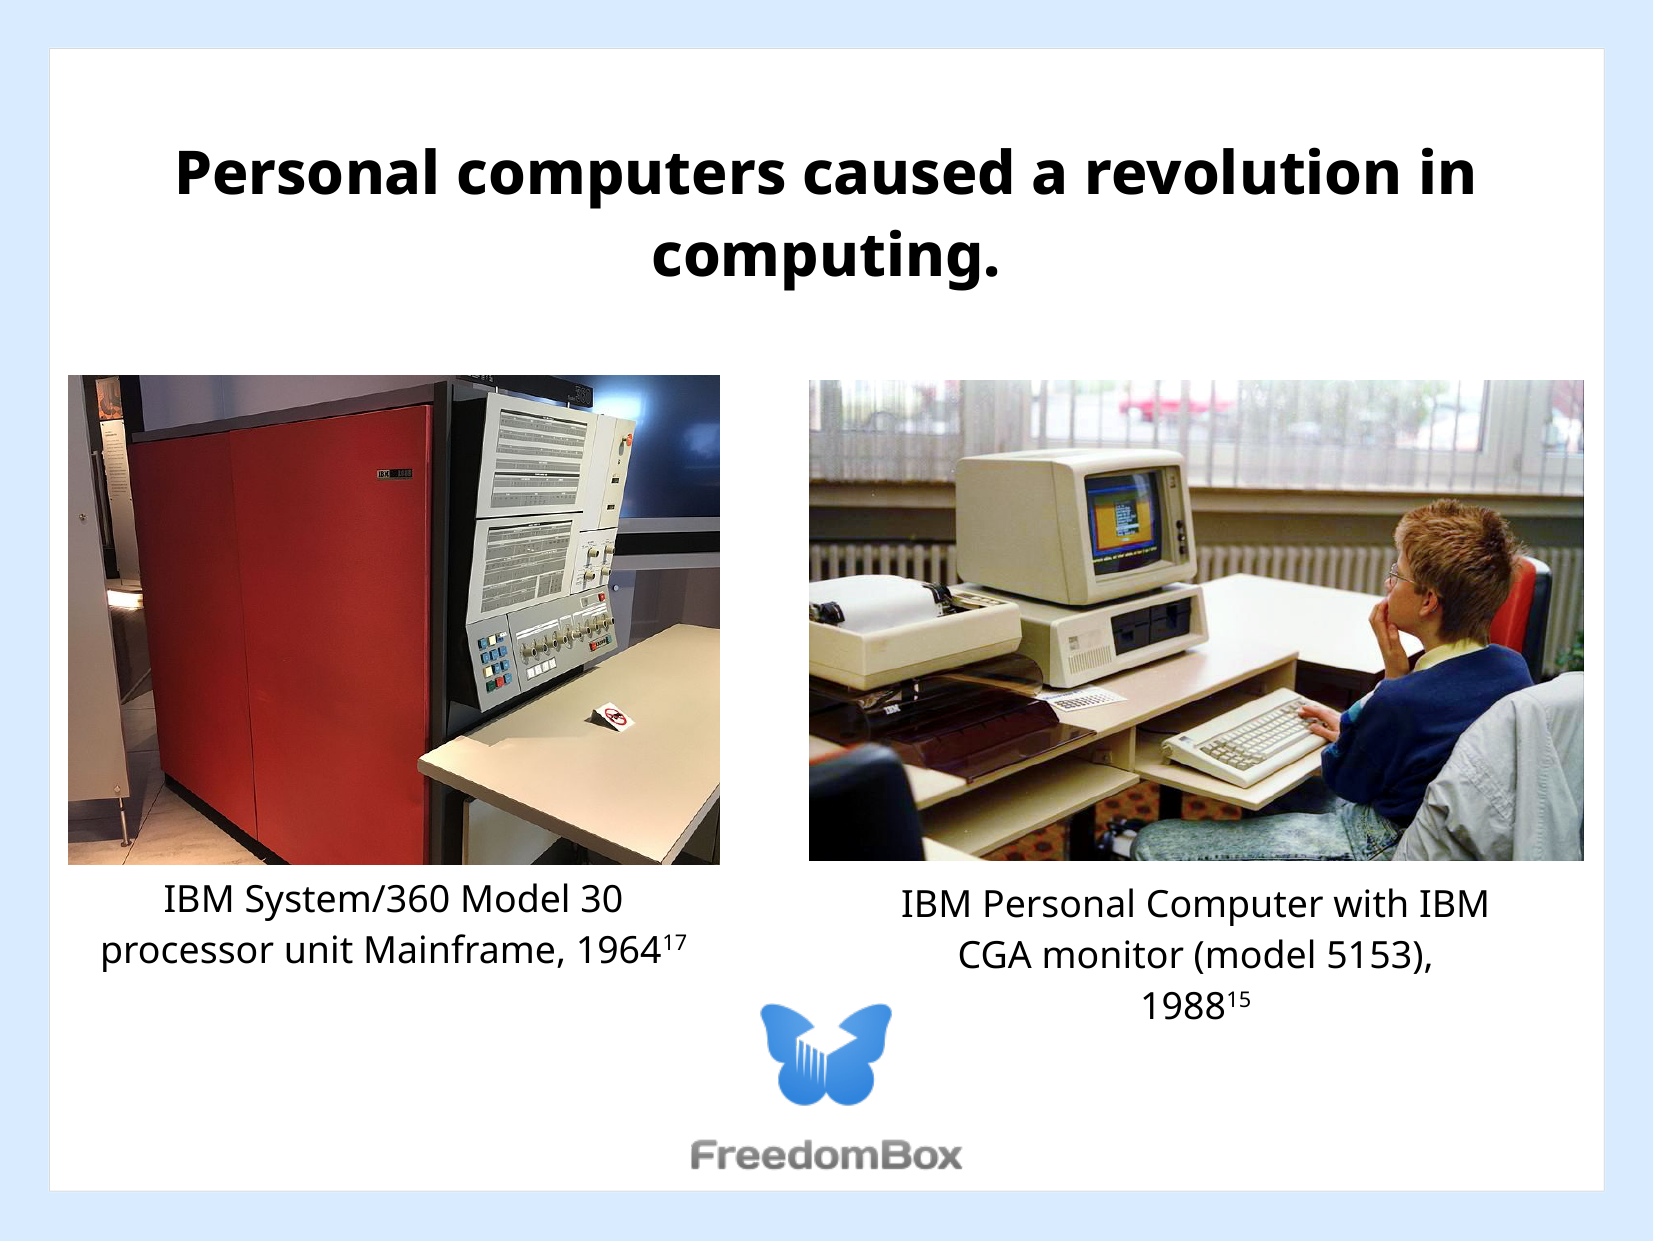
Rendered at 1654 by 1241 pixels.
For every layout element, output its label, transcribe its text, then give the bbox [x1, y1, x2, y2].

picture [0, 0, 1654, 1241]
text_box IBM Personal Computer with IBM CGA monitor (model 5153), 198815 [884, 870, 1507, 976]
subtitle Personal computers caused a revolution in computing. [82, 49, 1571, 1010]
text_box IBM System/360 Model 30 processor unit Mainframe, 196417 [82, 864, 705, 970]
